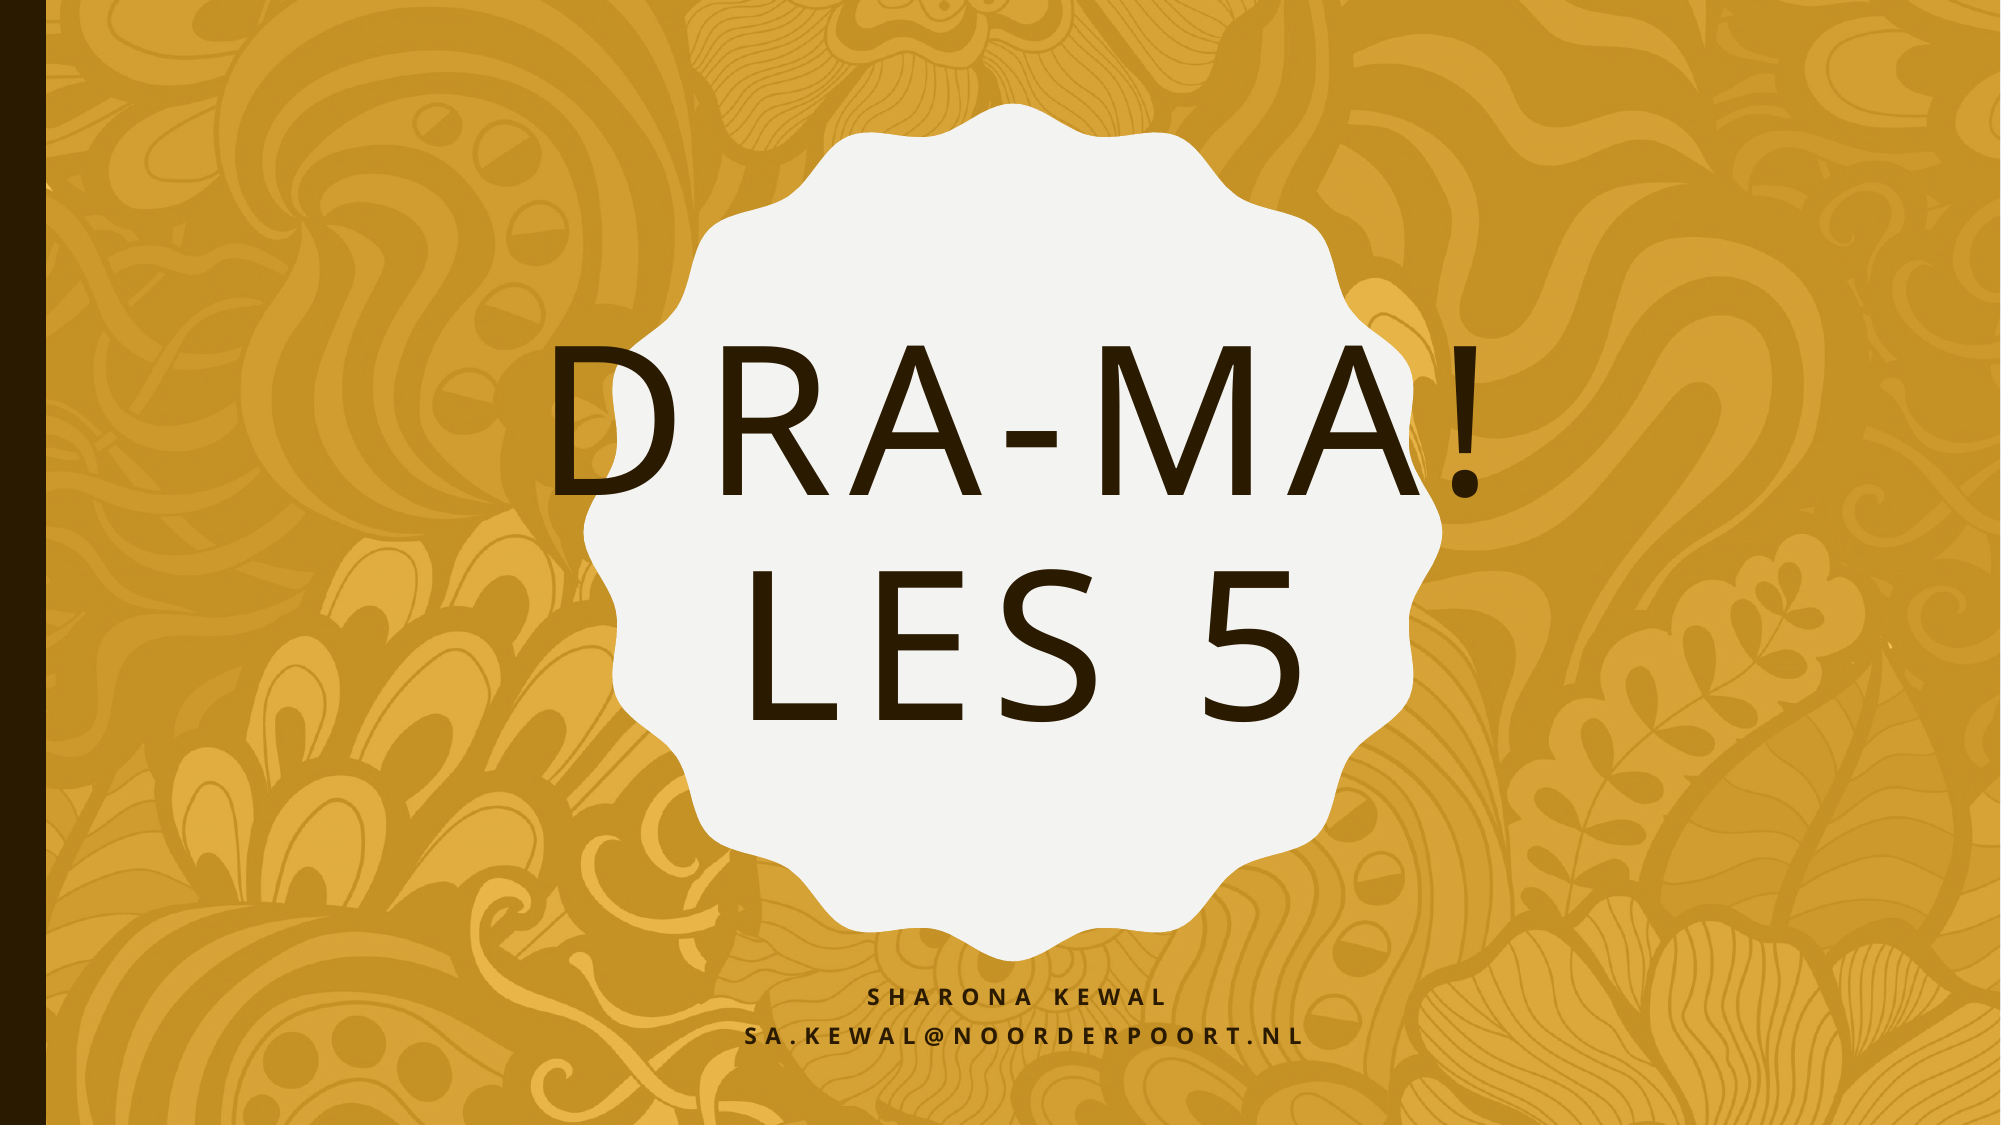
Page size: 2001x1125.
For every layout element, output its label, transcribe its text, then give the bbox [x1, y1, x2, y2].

title Dra-ma! les 5 [176, 180, 1870, 902]
subtitle Sharona Kewal Sa.kewal@noorderpoort.nl [285, 977, 1762, 1065]
text_box [0, 0, 2000, 1125]
